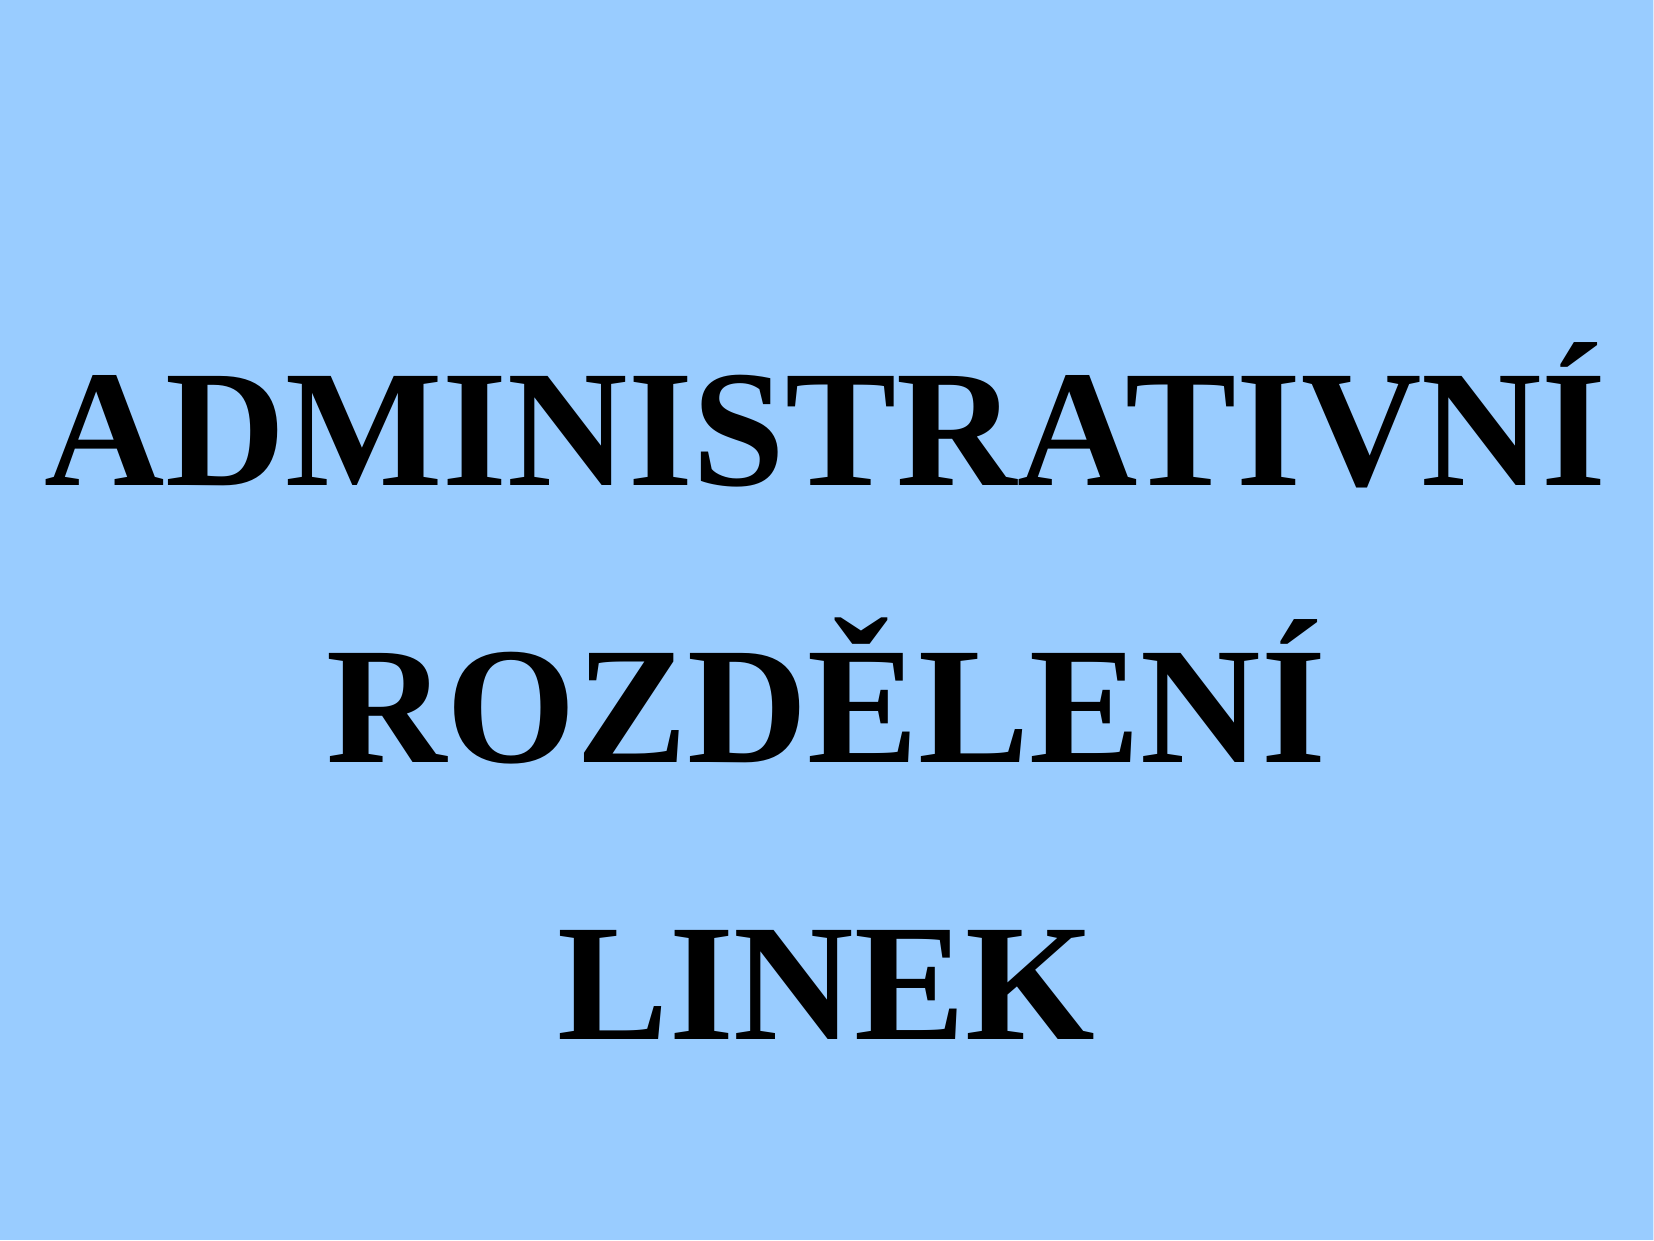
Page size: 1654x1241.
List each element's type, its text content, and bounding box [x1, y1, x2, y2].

text_box ADMINISTRATIVNÍ ROZDĚLENÍ LINEK [30, 237, 1624, 991]
